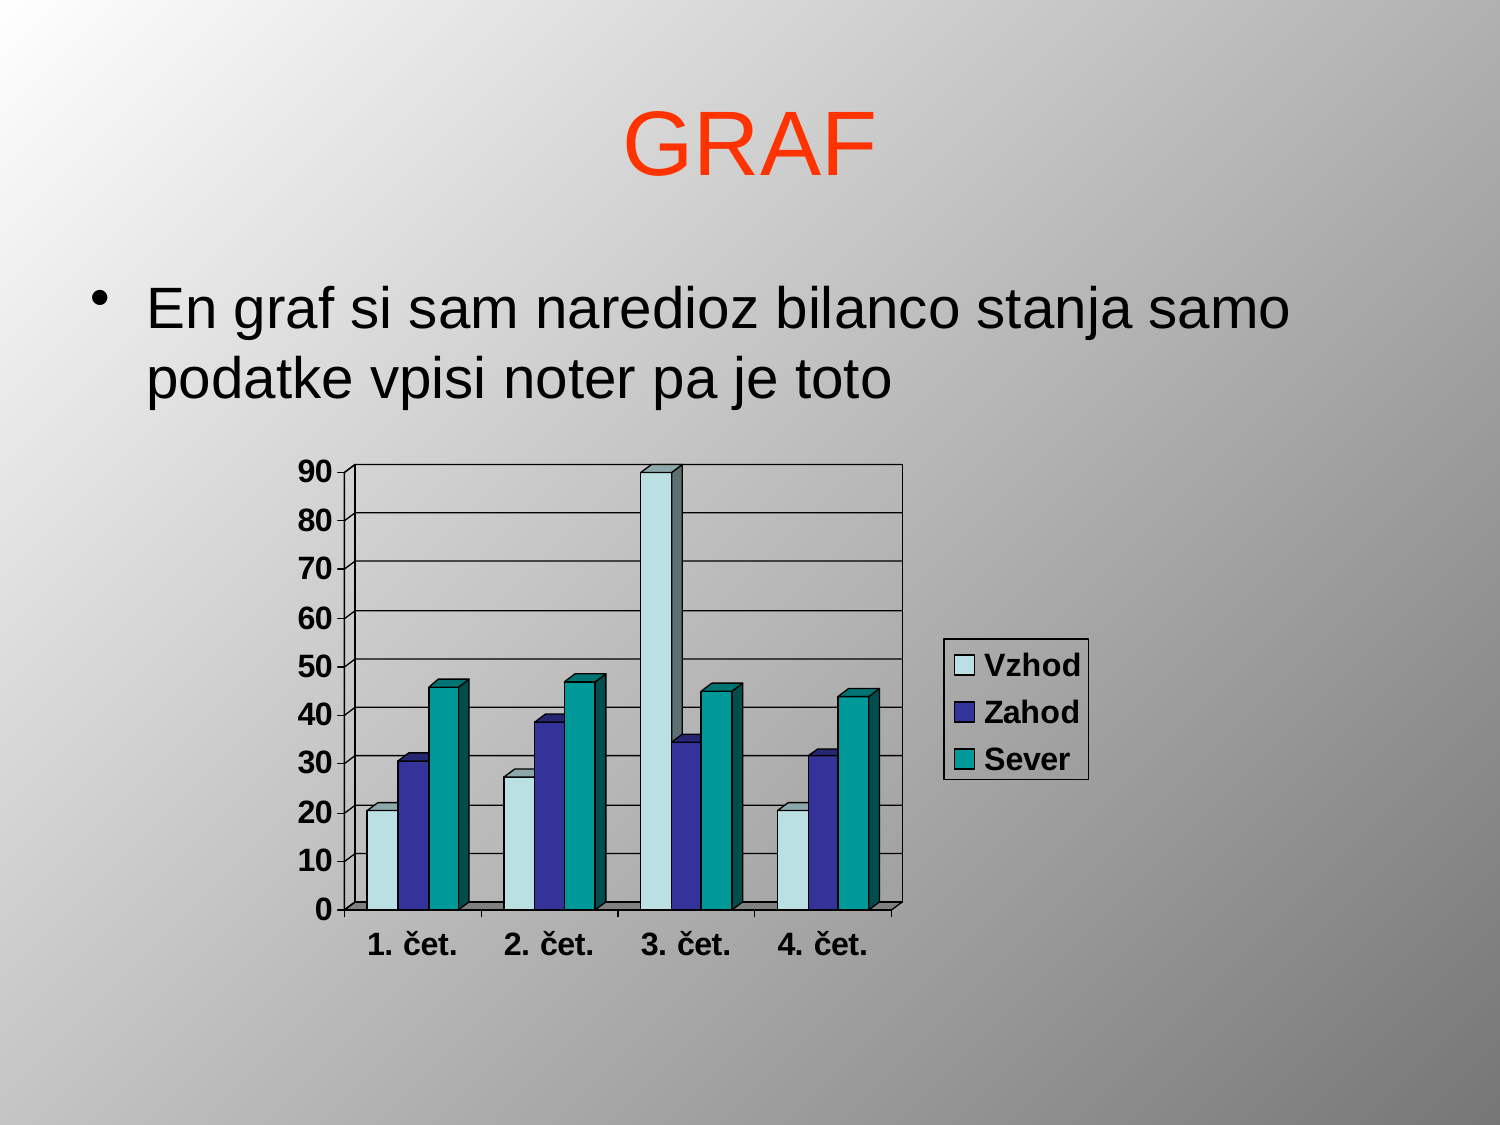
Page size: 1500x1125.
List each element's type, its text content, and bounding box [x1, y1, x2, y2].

title GRAF [75, 45, 1425, 233]
chart [244, 424, 1105, 999]
list En graf si sam naredioz bilanco stanja samo podatke vpisi noter pa je toto [75, 262, 1329, 1005]
picture [243, 422, 1103, 996]
